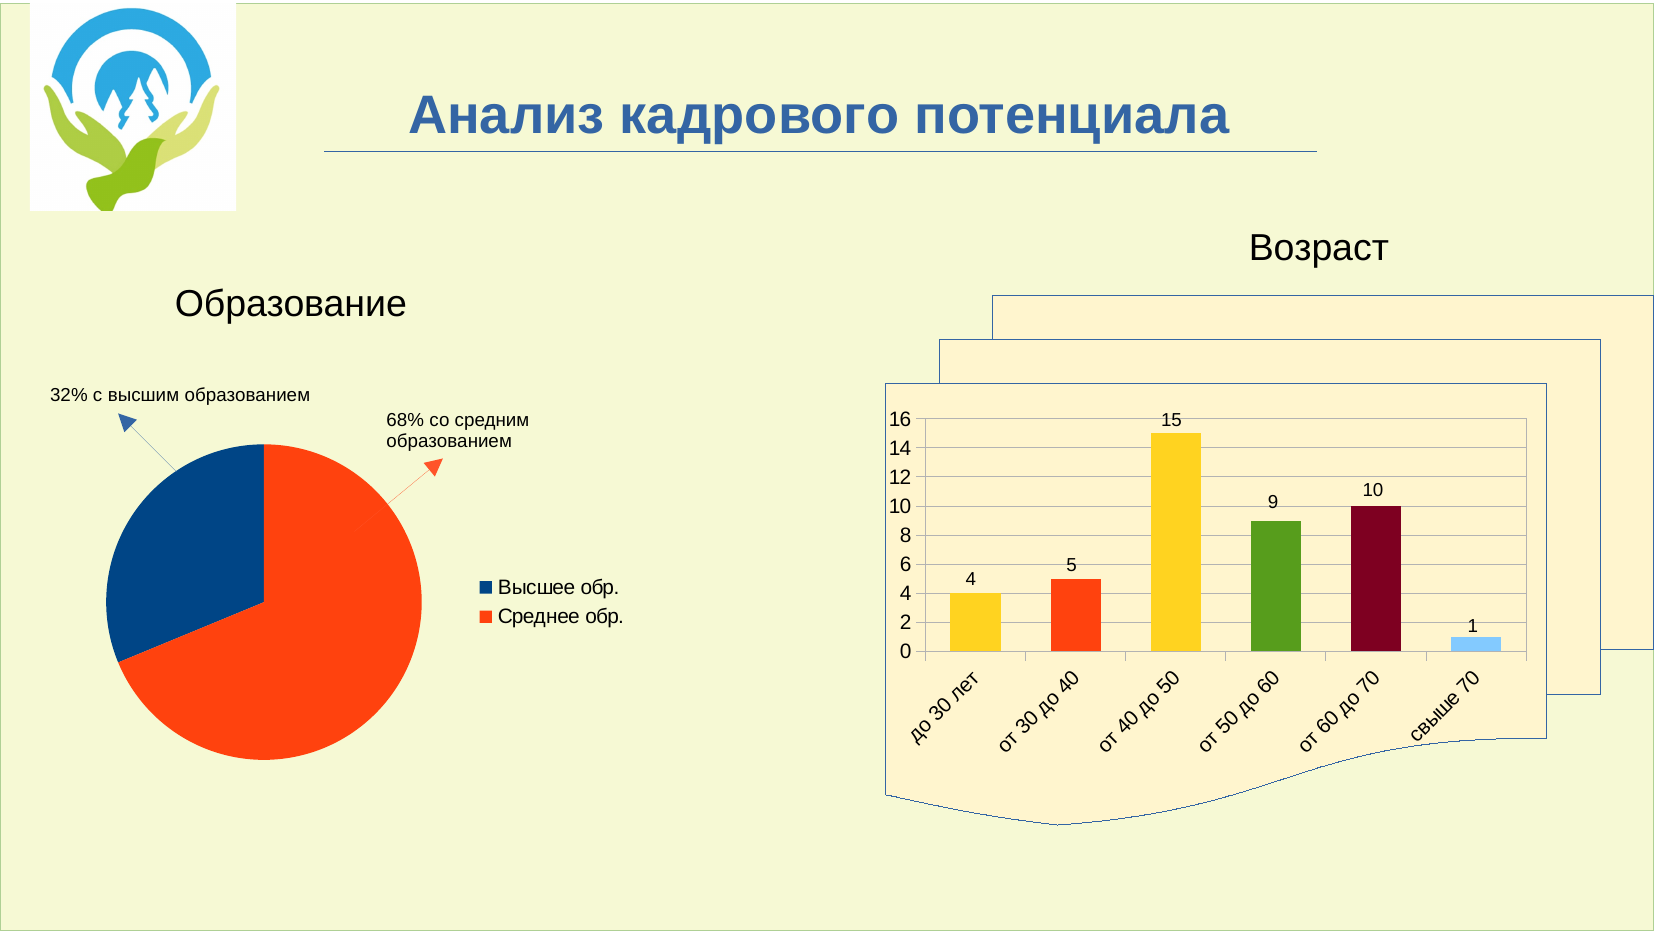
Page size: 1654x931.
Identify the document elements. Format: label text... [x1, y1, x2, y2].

text_box 5 [1051, 526, 1092, 584]
text_box [0, 3, 1654, 931]
text_box 10 [1347, 471, 1412, 529]
text_box 4 [950, 561, 991, 597]
text_box Образование [160, 275, 422, 333]
text_box 32% с высшим образованием [35, 377, 325, 414]
text_box 1 [1452, 607, 1493, 644]
text_box 9 [1253, 483, 1294, 520]
picture [29, 3, 237, 211]
text_box 68% со средним образованием [371, 401, 662, 459]
chart [875, 399, 1540, 766]
title Анализ кадрового потенциала [237, 37, 1571, 193]
text_box Возраст [1234, 218, 1497, 276]
text_box 15 [1146, 402, 1205, 460]
chart [55, 437, 644, 767]
